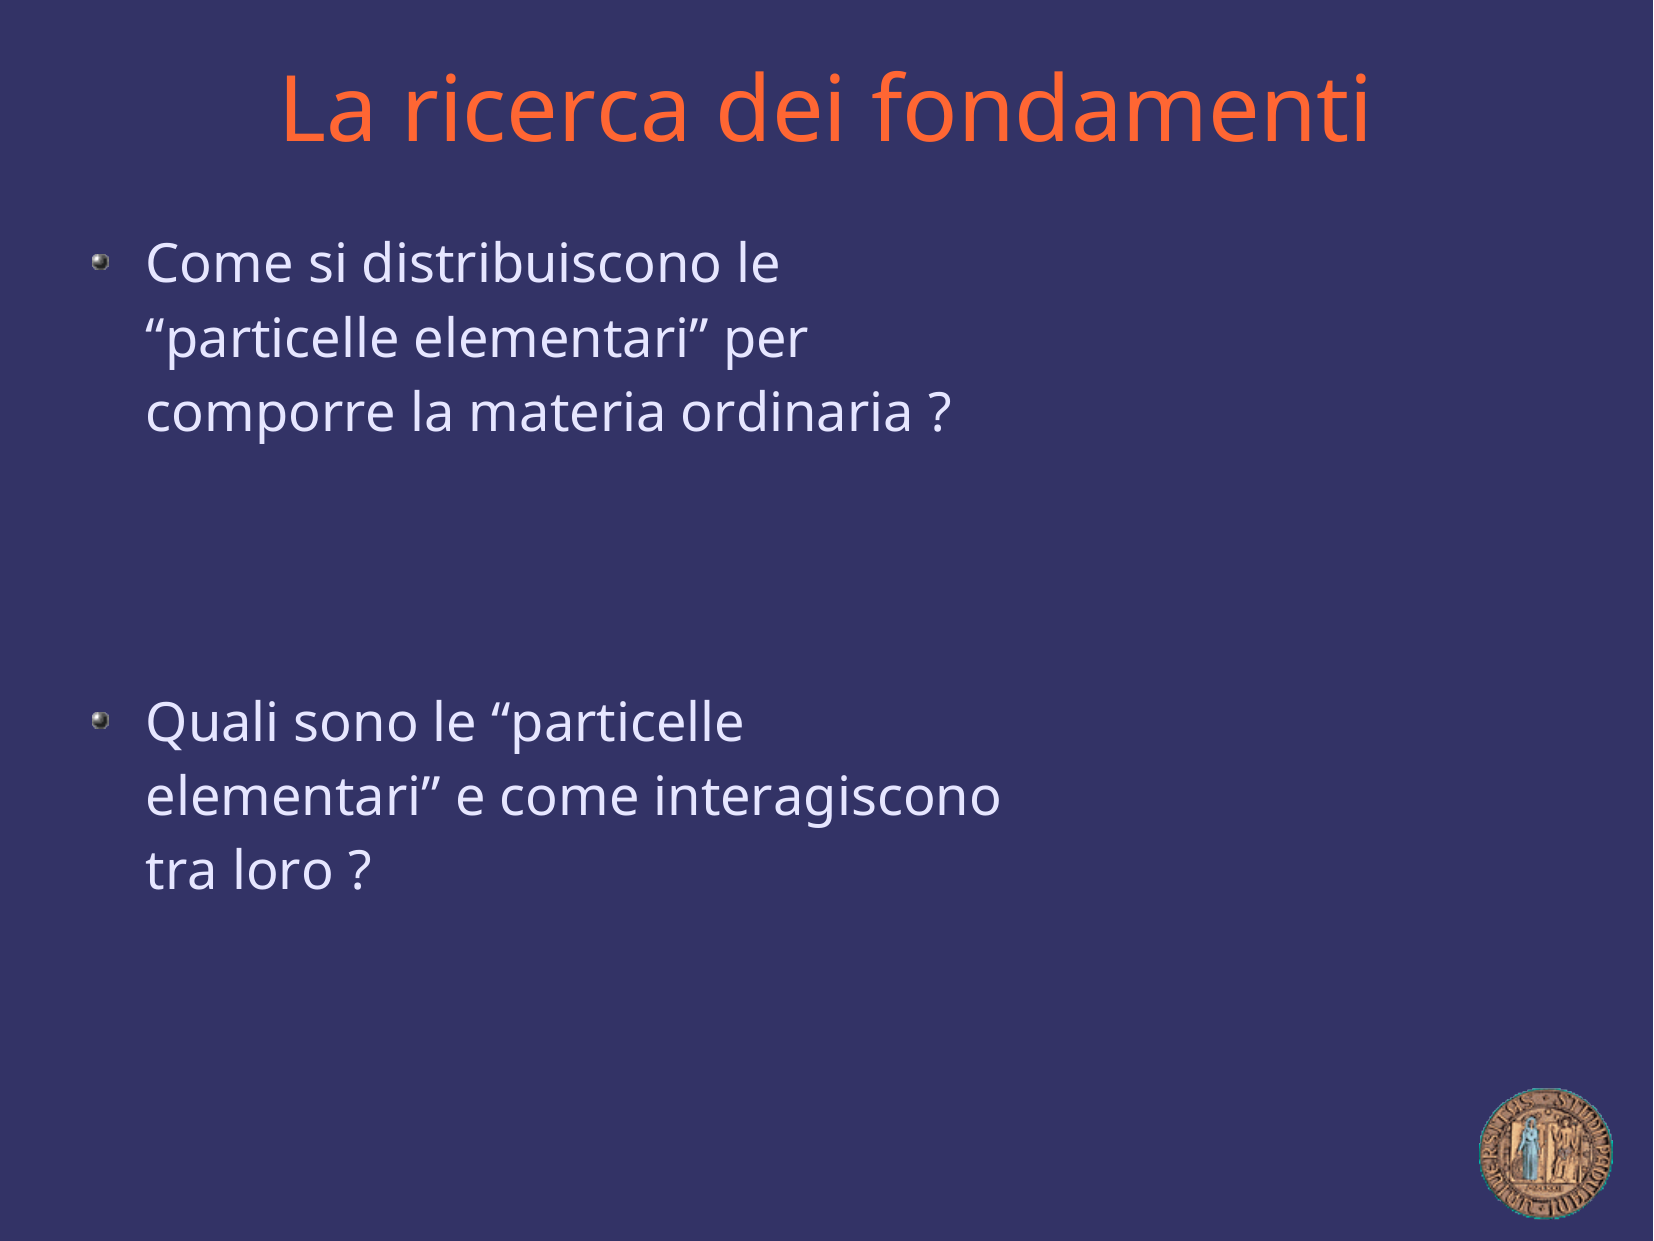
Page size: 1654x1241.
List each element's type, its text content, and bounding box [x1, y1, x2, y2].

picture [1479, 1087, 1613, 1221]
title La ricerca dei fondamenti [82, 59, 1571, 152]
list Come si distribuiscono le “particelle elementari” per comporre la materia ordinaria ? Quali sono le “particelle elementari” e come interagiscono tra loro ? [75, 225, 1013, 1104]
